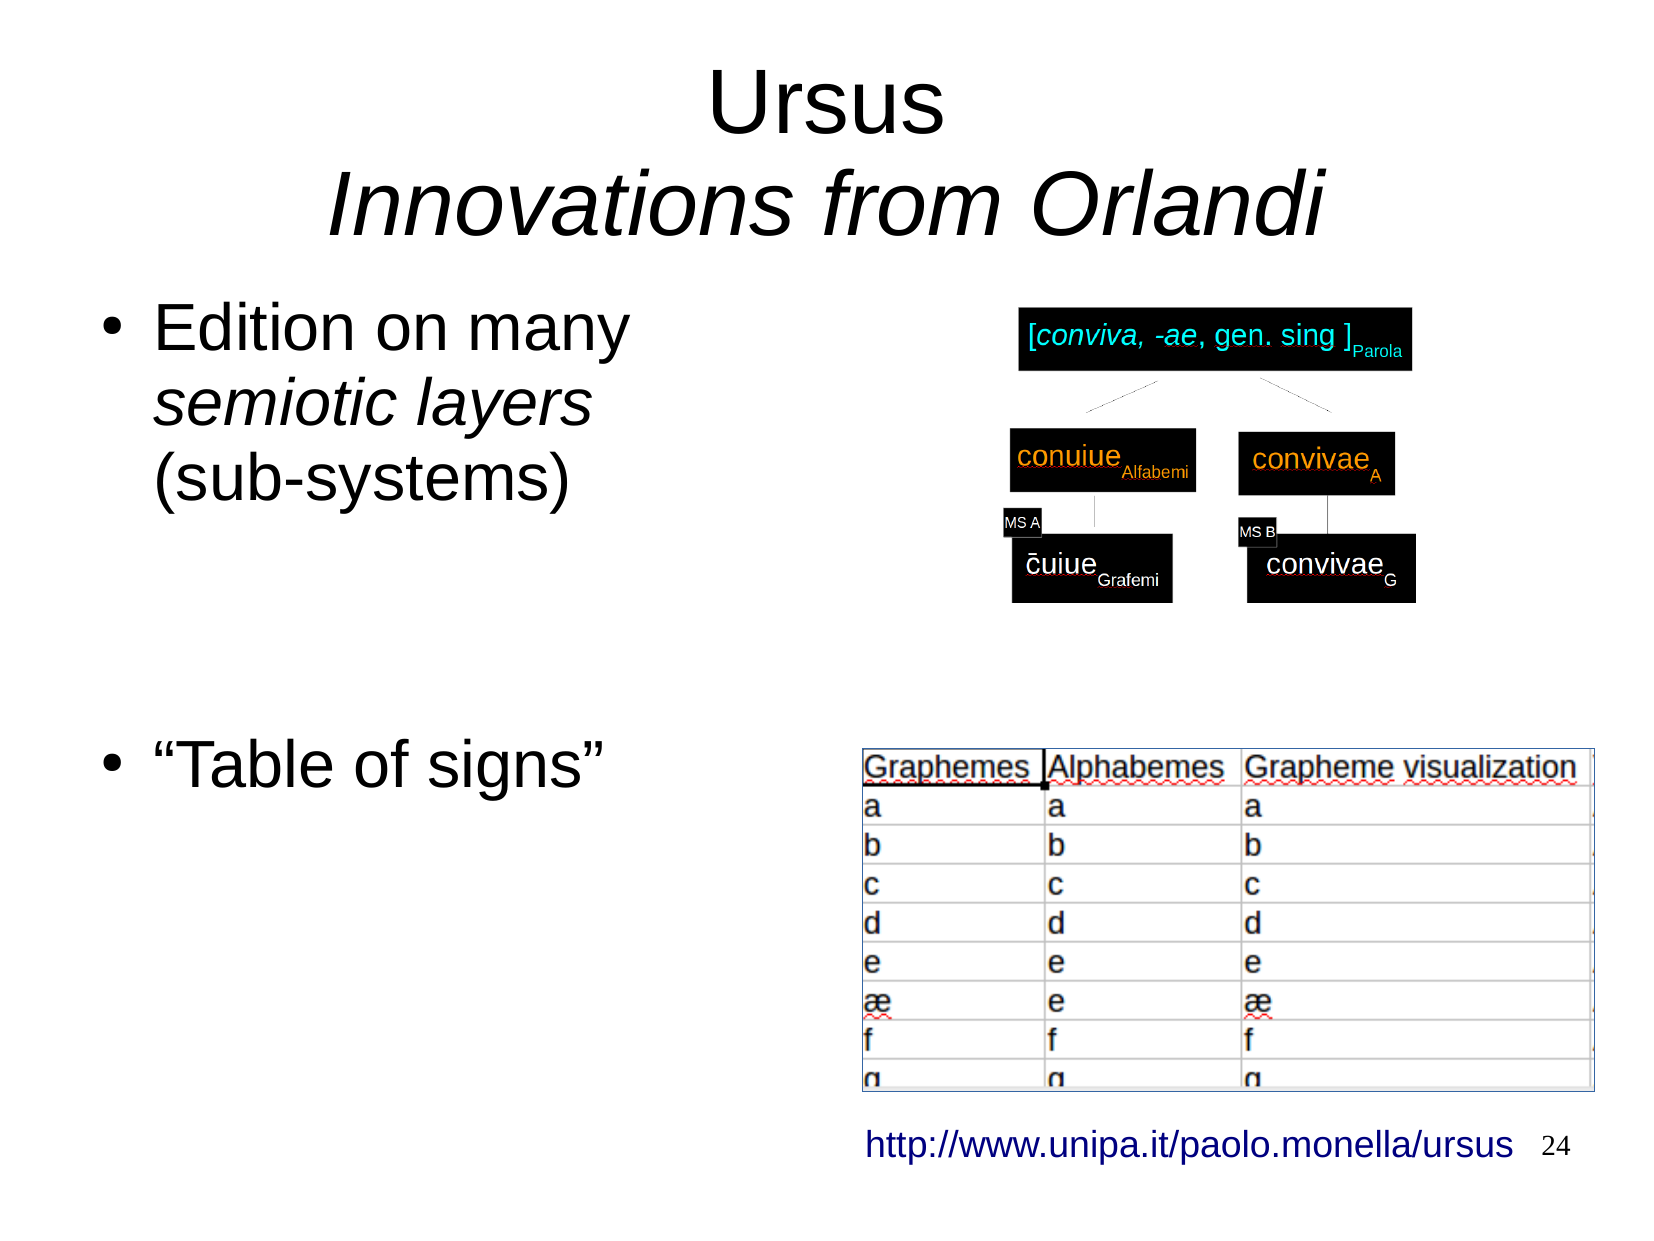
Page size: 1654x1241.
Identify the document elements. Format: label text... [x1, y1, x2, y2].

picture [862, 748, 1595, 1092]
title Ursus Innovations from Orlandi [82, 49, 1571, 257]
picture [1003, 307, 1416, 603]
text_box http://www.unipa.it/paolo.monella/ursus [850, 1116, 1548, 1216]
list “Table of signs” [82, 727, 792, 875]
list Edition on many semiotic layers (sub-systems) [82, 290, 863, 638]
